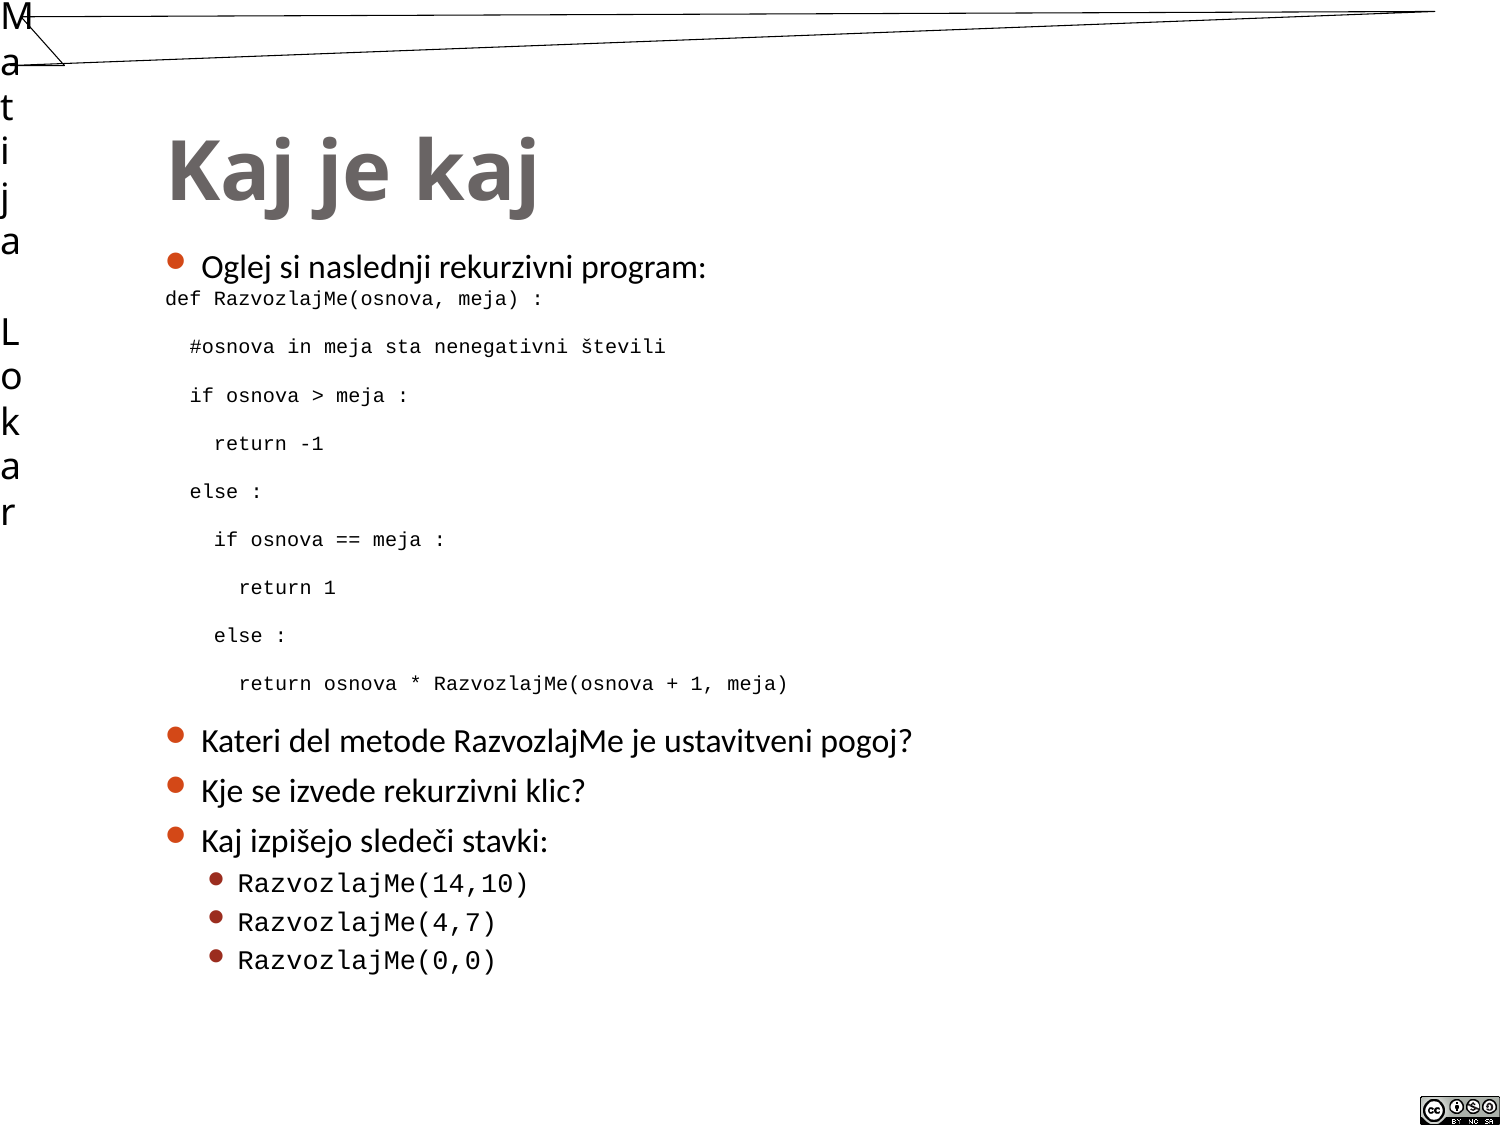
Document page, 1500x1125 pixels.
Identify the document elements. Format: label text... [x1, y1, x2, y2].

title Kaj je kaj [150, 45, 1425, 233]
list Oglej si naslednji rekurzivni program: def RazvozlajMe(osnova, meja) : #osnova in meja sta nenegativni števili if osnova > meja : return -1 else : if osnova == meja : return 1 else : return osnova * RazvozlajMe(osnova + 1, meja) Kateri del metode RazvozlajMe je ustavitveni pogoj? Kje se izvede rekurzivni klic? Kaj izpišejo sledeči stavki: RazvozlajMe(14,10) RazvozlajMe(4,7) RazvozlajMe(0,0) [150, 237, 1425, 988]
picture [1420, 1096, 1500, 1125]
